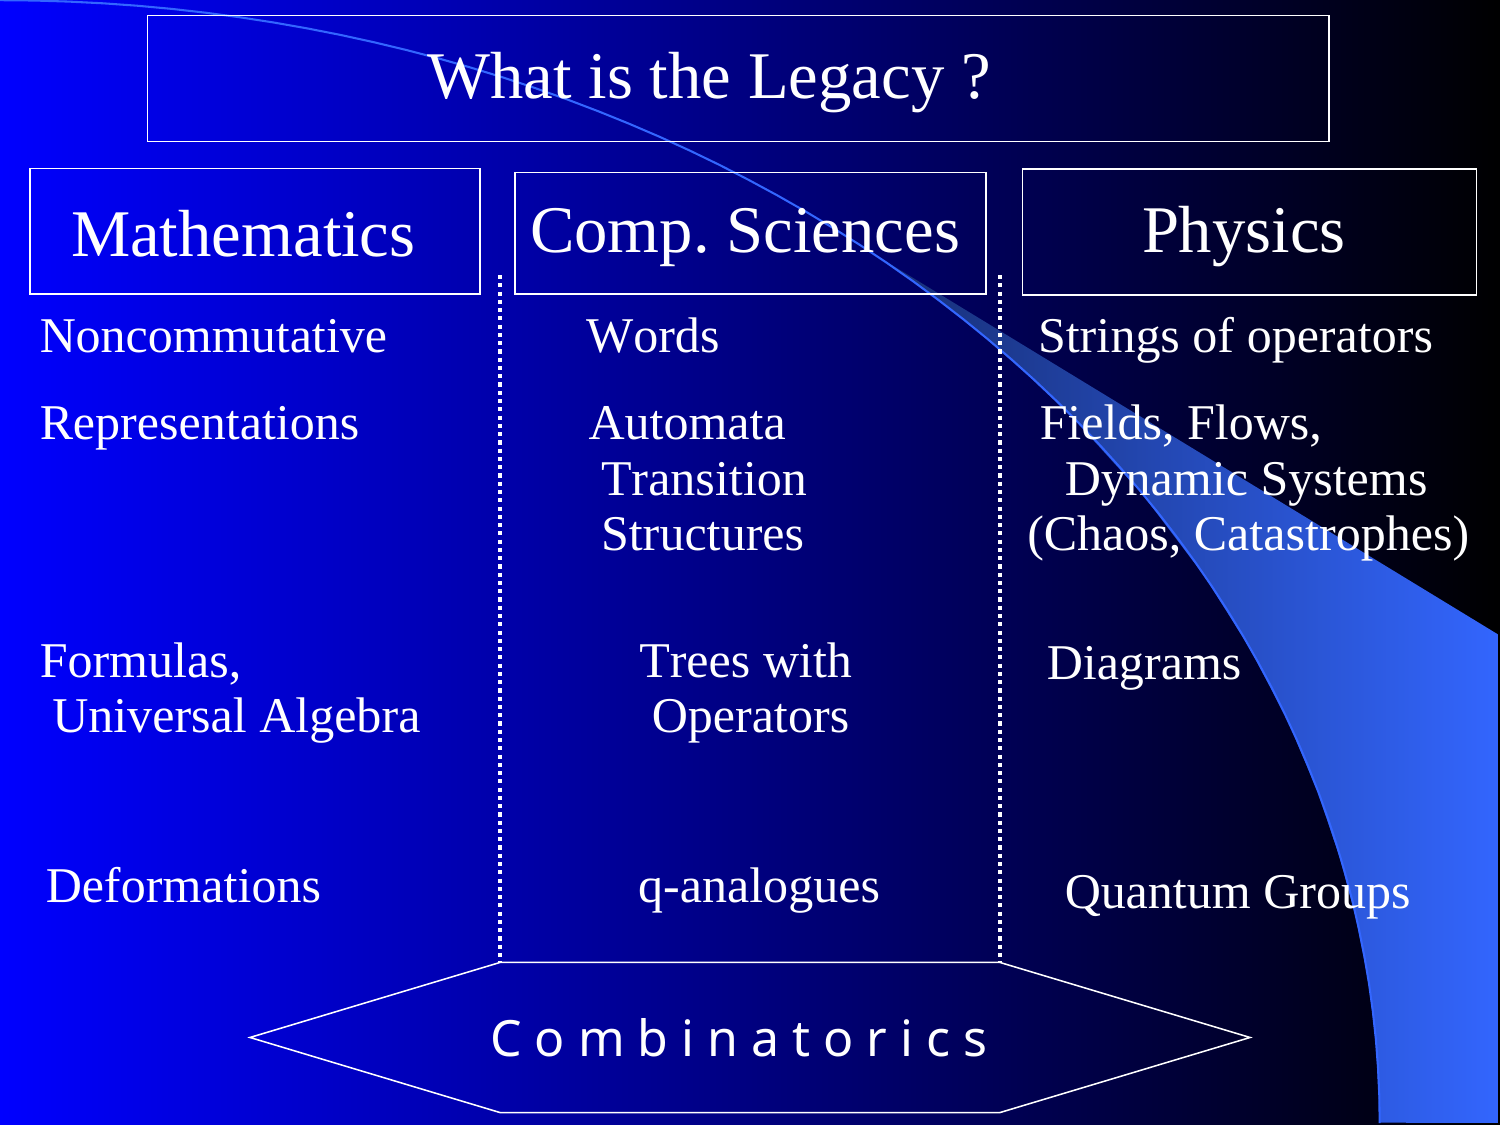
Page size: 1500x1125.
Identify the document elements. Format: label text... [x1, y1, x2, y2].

text_box C o m b i n a t o r i c s [475, 995, 1003, 1079]
text_box Automata Transition Structures [561, 387, 860, 569]
text_box Trees with Operators [587, 624, 880, 751]
text_box q-analogues [610, 849, 896, 921]
text_box Strings of operators [1010, 299, 1449, 371]
text_box Diagrams [1019, 627, 1270, 699]
text_box Physics [1127, 184, 1362, 275]
text_box Noncommutative [12, 299, 403, 371]
text_box Mathematics [56, 189, 432, 279]
text_box Quantum Groups [1025, 856, 1426, 928]
text_box Formulas, Universal Algebra [12, 624, 436, 751]
text_box Fields, Flows, Dynamic Systems (Chaos, Catastrophes) [1012, 387, 1497, 569]
text_box Words [558, 299, 735, 371]
text_box Deformations [18, 849, 337, 921]
text_box Comp. Sciences [516, 184, 976, 275]
text_box What is the Legacy ? [412, 31, 1008, 121]
text_box Representations [12, 387, 375, 459]
